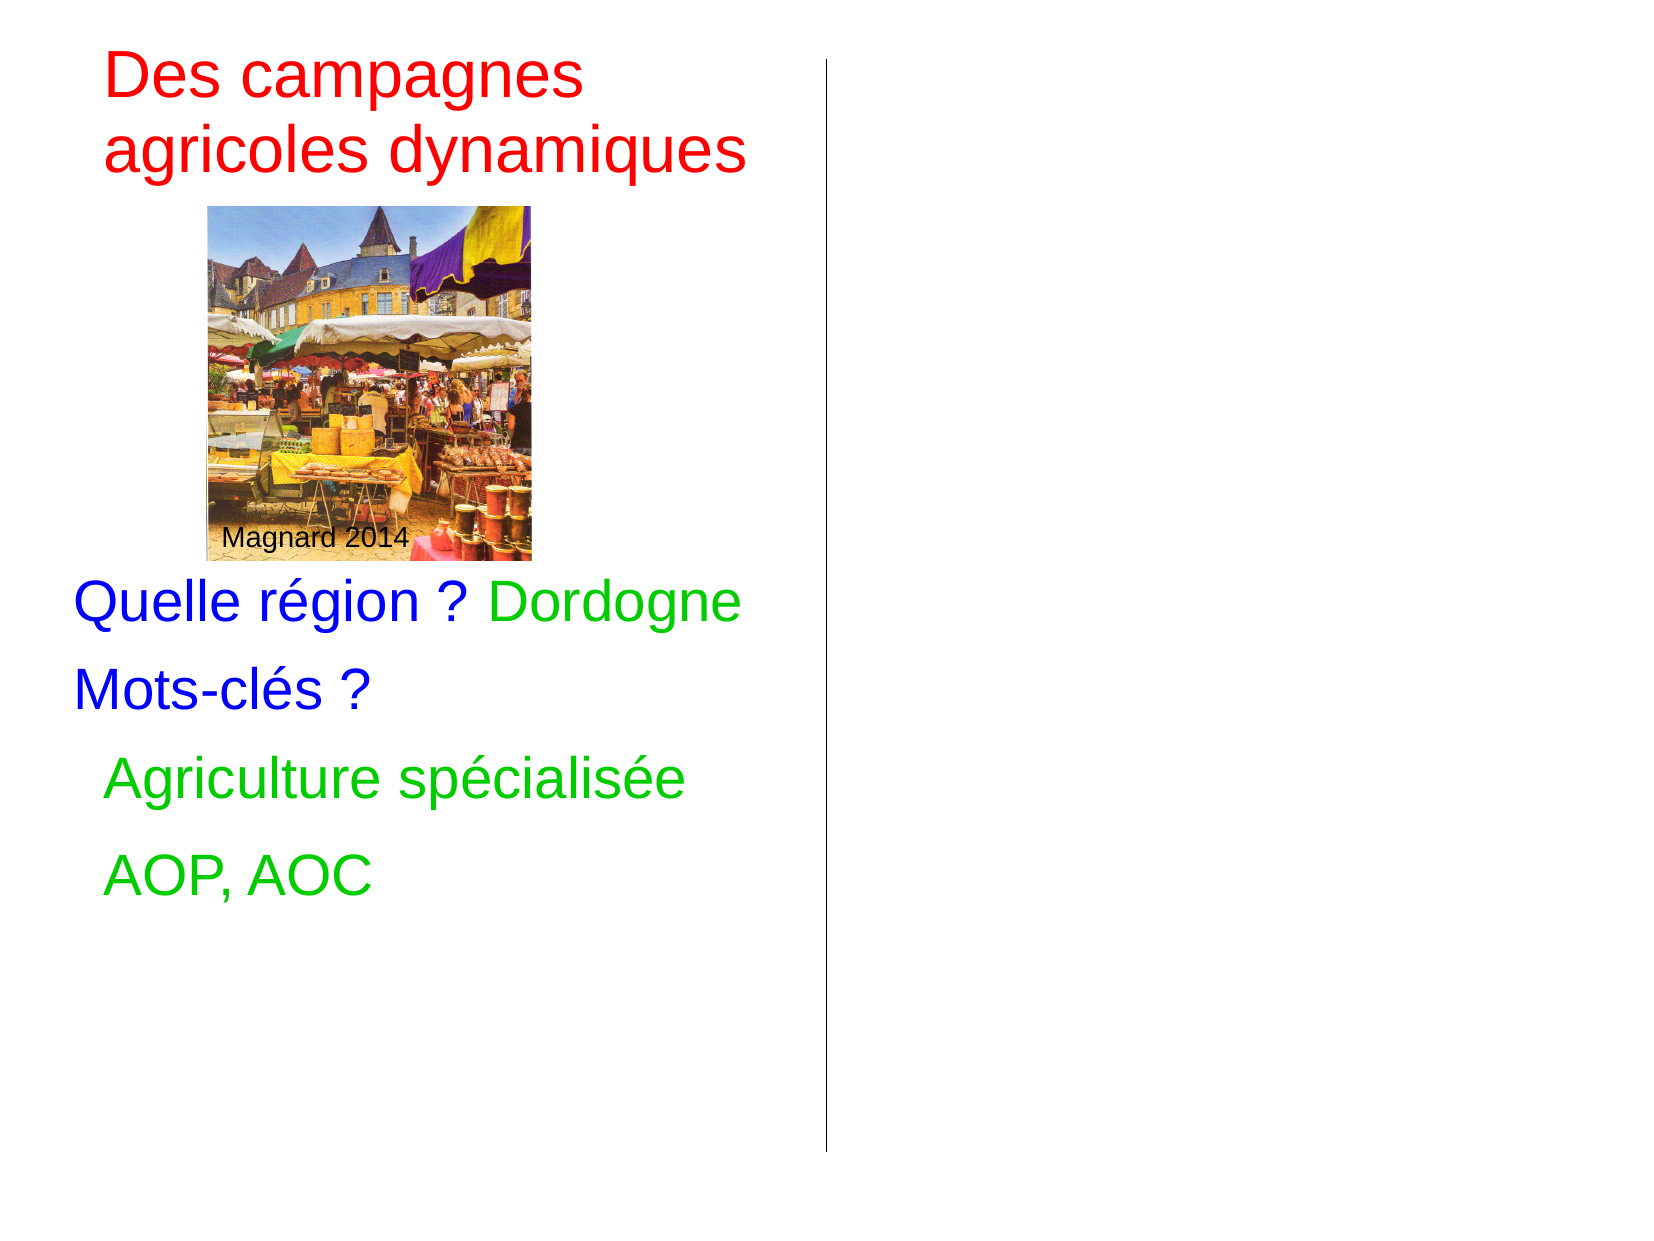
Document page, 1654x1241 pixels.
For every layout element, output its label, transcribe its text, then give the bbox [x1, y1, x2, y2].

text_box Magnard 2014 [206, 513, 621, 562]
text_box Mots-clés ? [59, 649, 502, 730]
text_box Des campagnes agricoles dynamiques [88, 29, 798, 194]
text_box Dordogne [472, 561, 916, 641]
picture [206, 206, 532, 513]
text_box AOP, AOC [88, 835, 886, 916]
text_box Quelle région ? [59, 561, 472, 641]
text_box Agriculture spécialisée [88, 738, 886, 818]
